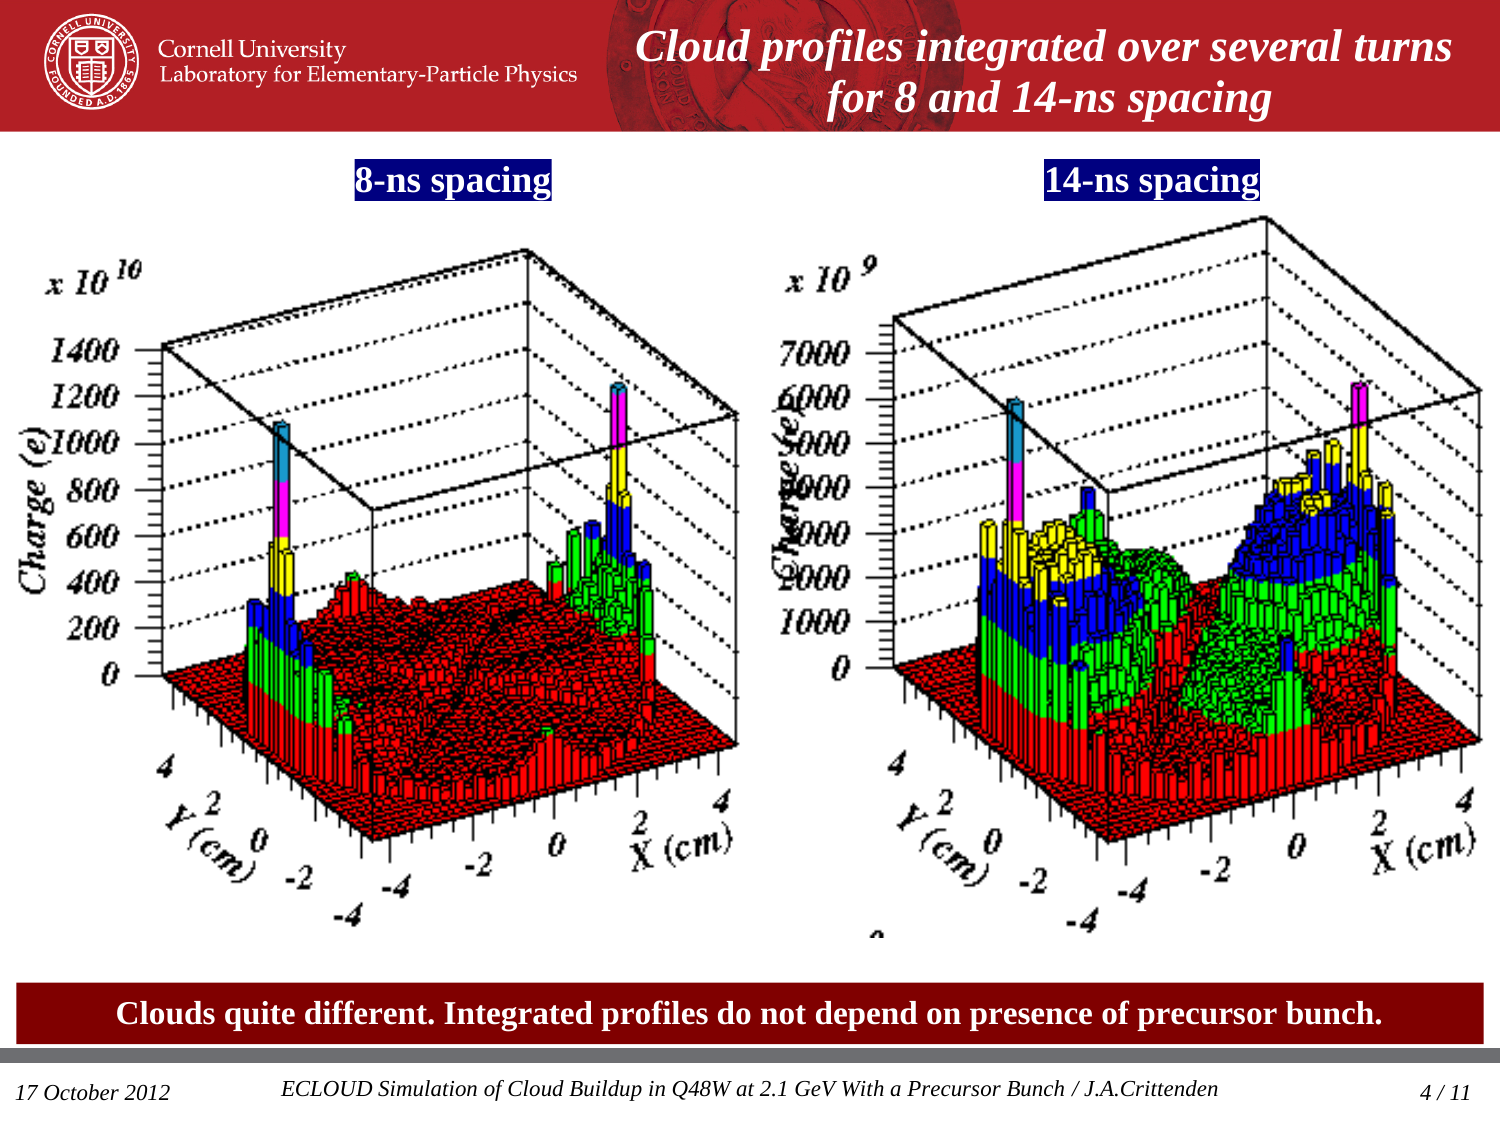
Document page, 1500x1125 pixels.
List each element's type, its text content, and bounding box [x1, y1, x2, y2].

picture [15, 214, 1500, 938]
text_box 8-ns spacing [354, 159, 552, 201]
title Cloud profiles integrated over several turns for 8 and 14-ns spacing [600, 7, 1500, 136]
text_box 14-ns spacing [1044, 159, 1260, 201]
picture [0, 0, 1500, 132]
text_box Clouds quite different. Integrated profiles do not depend on presence of precursor bunch. [16, 982, 1484, 1045]
